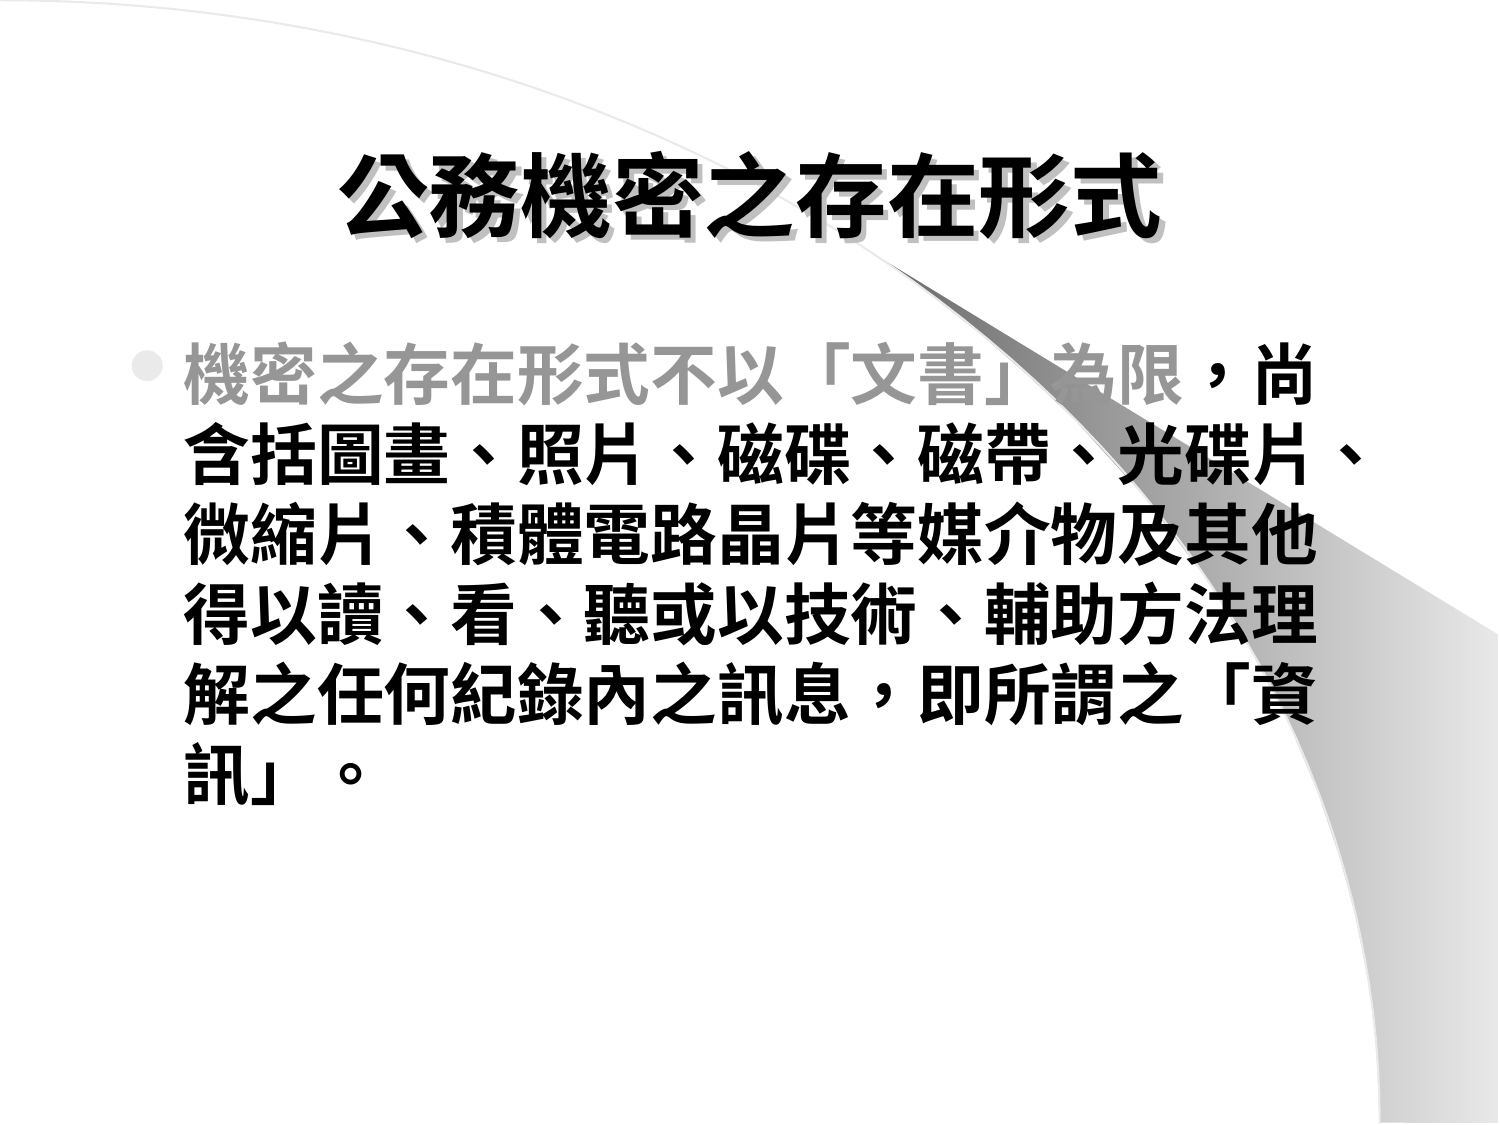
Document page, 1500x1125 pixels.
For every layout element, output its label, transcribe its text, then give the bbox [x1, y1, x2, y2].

title 公務機密之存在形式 [112, 99, 1388, 288]
list 機密之存在形式不以「文書」為限，尚含括圖畫、照片、磁碟、磁帶、光碟片、微縮片、積體電路晶片等媒介物及其他得以讀、看、聽或以技術、輔助方法理解之任何紀錄內之訊息，即所謂之「資訊」。 [112, 324, 1388, 1000]
